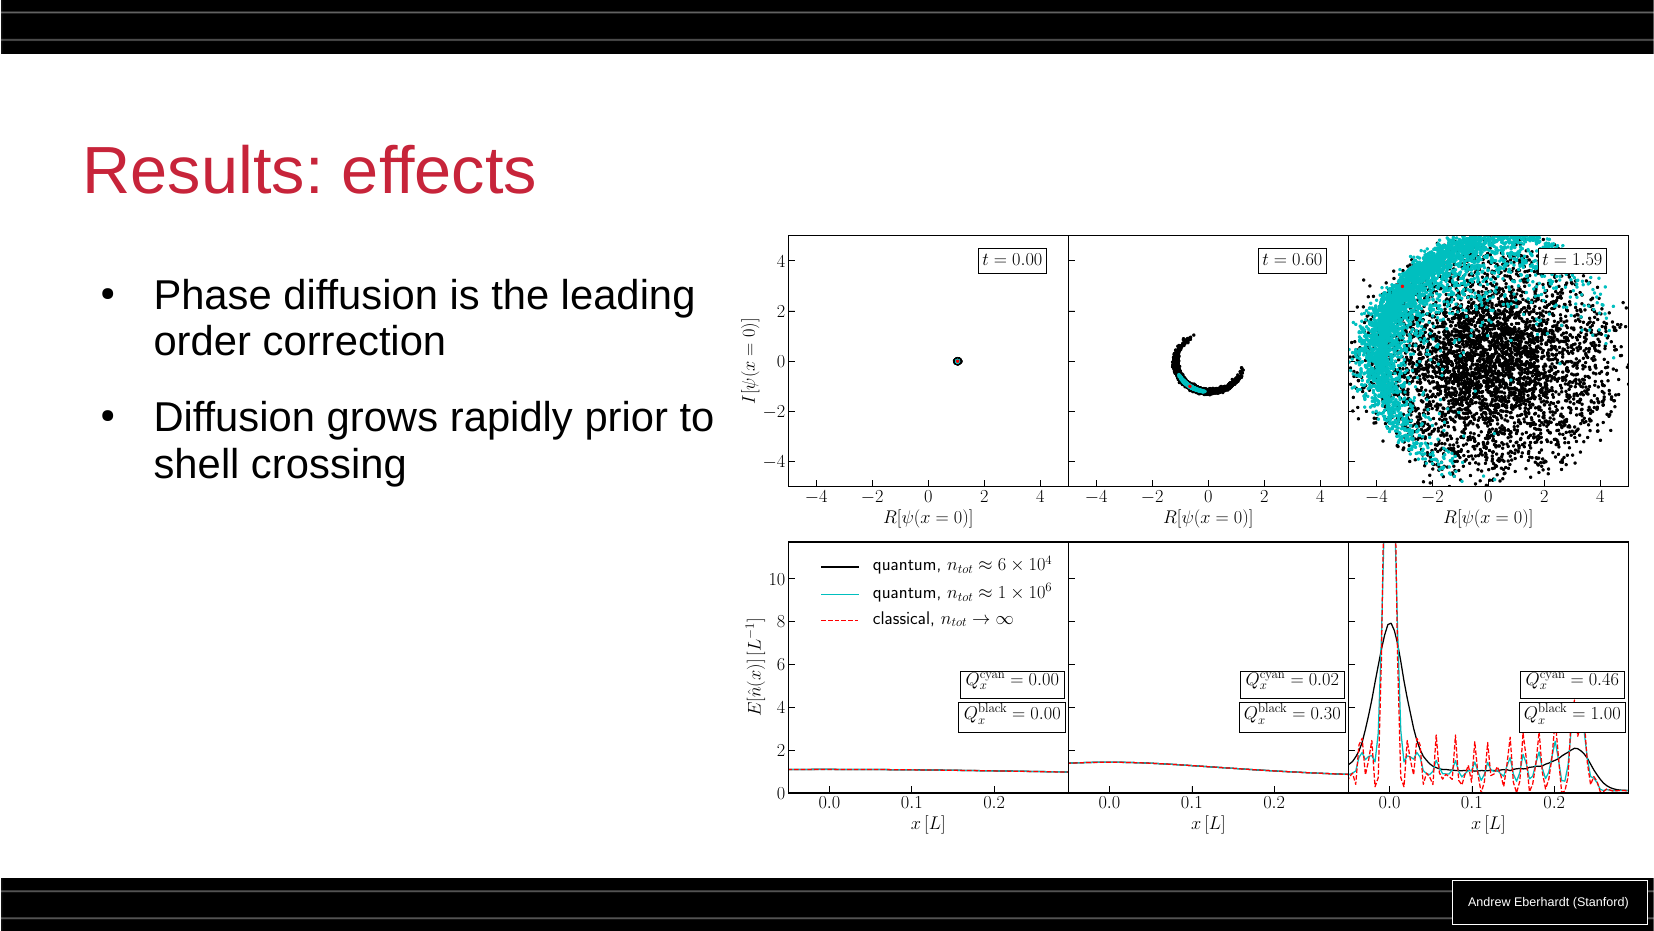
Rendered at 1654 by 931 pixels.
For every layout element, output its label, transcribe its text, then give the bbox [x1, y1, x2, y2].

list Phase diffusion is the leading order correction Diffusion grows rapidly prior to shell crossing [82, 271, 721, 851]
picture [1, 878, 1654, 931]
picture [1, 0, 1654, 54]
text_box Andrew Eberhardt (Stanford) [1452, 880, 1648, 925]
picture [735, 230, 1636, 841]
title Results: effects [82, 92, 1571, 249]
